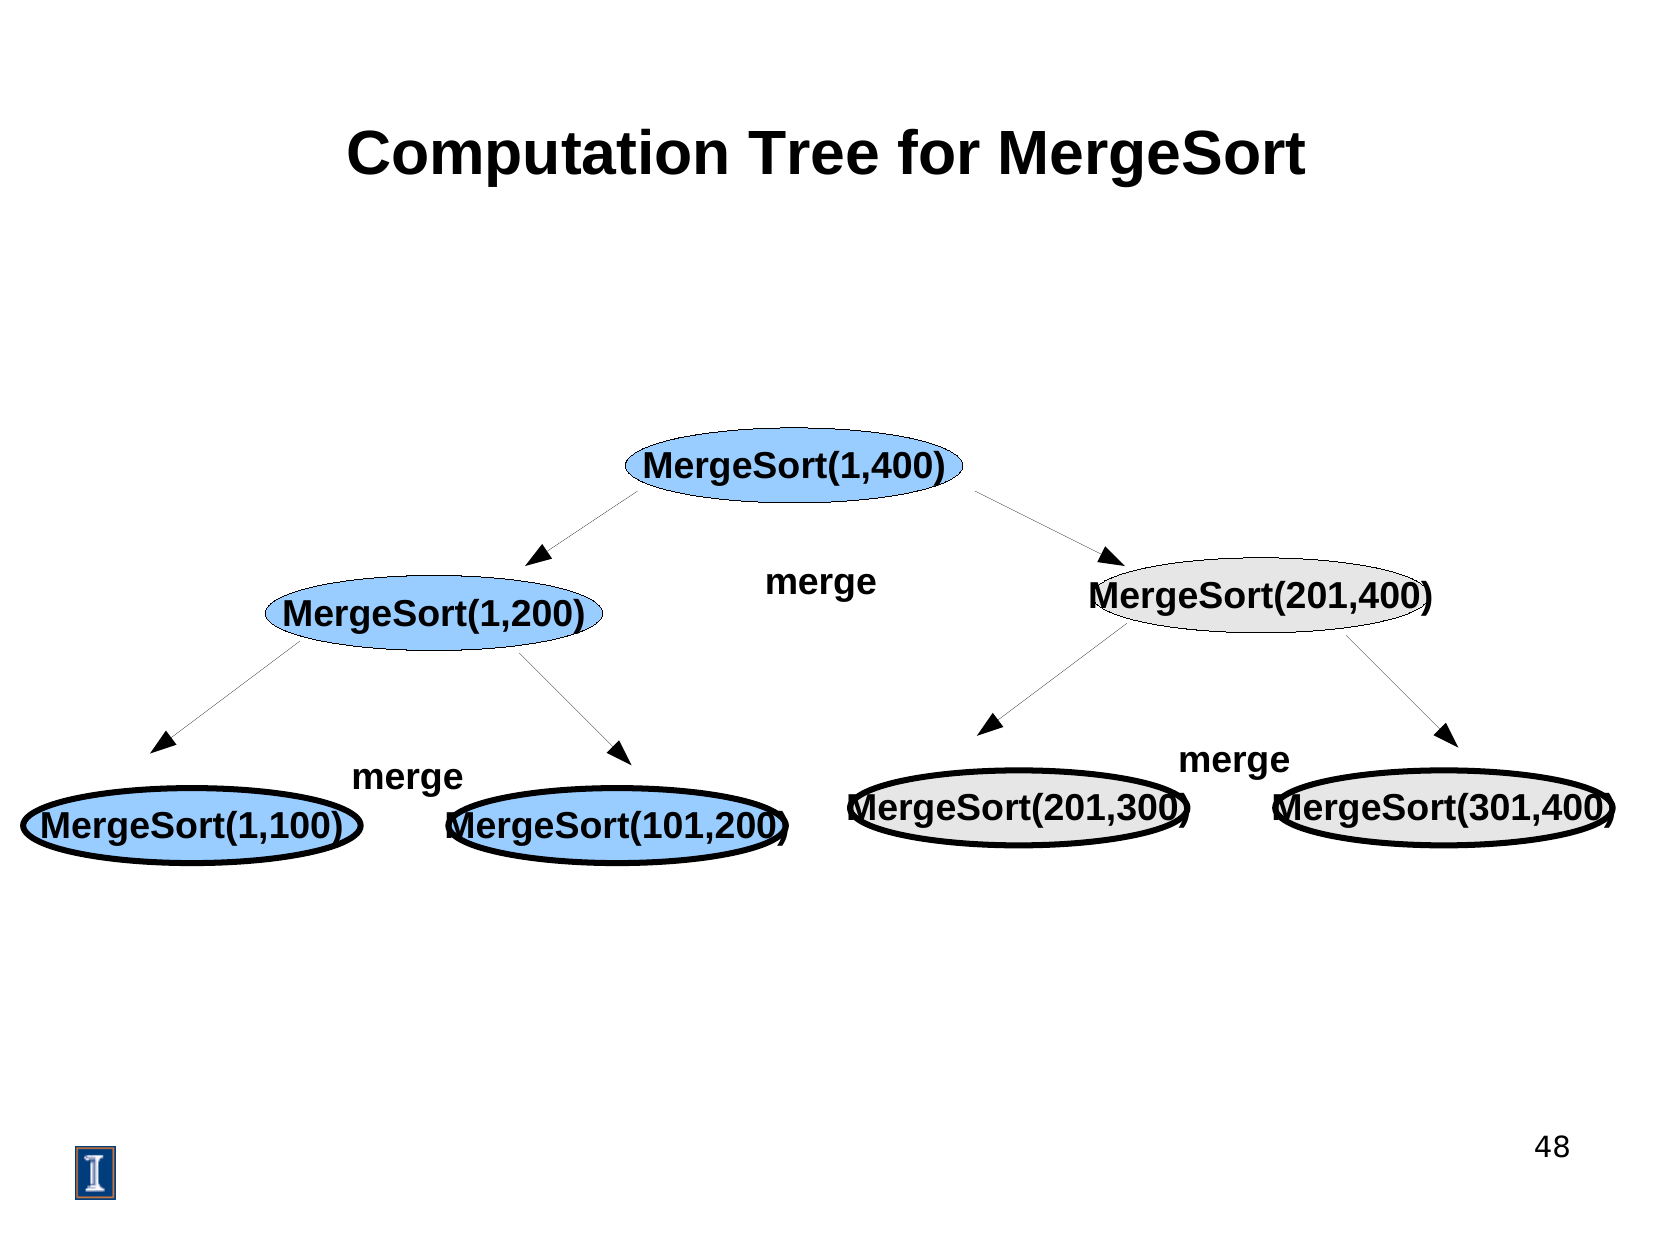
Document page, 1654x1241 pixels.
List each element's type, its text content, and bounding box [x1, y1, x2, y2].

text_box MergeSort(301,400) [1278, 770, 1609, 846]
text_box MergeSort(101,200) [451, 788, 783, 864]
text_box MergeSort(1,200) [265, 575, 603, 651]
text_box merge [750, 553, 901, 612]
text_box MergeSort(201,400) [1095, 557, 1426, 633]
text_box merge [336, 748, 487, 807]
list [82, 290, 1571, 1094]
picture [75, 1146, 116, 1200]
text_box merge [1163, 730, 1314, 789]
text_box MergeSort(1,400) [625, 427, 963, 503]
text_box MergeSort(201,300) [853, 770, 1184, 846]
title Computation Tree for MergeSort [82, 49, 1571, 257]
text_box MergeSort(1,100) [23, 788, 361, 864]
